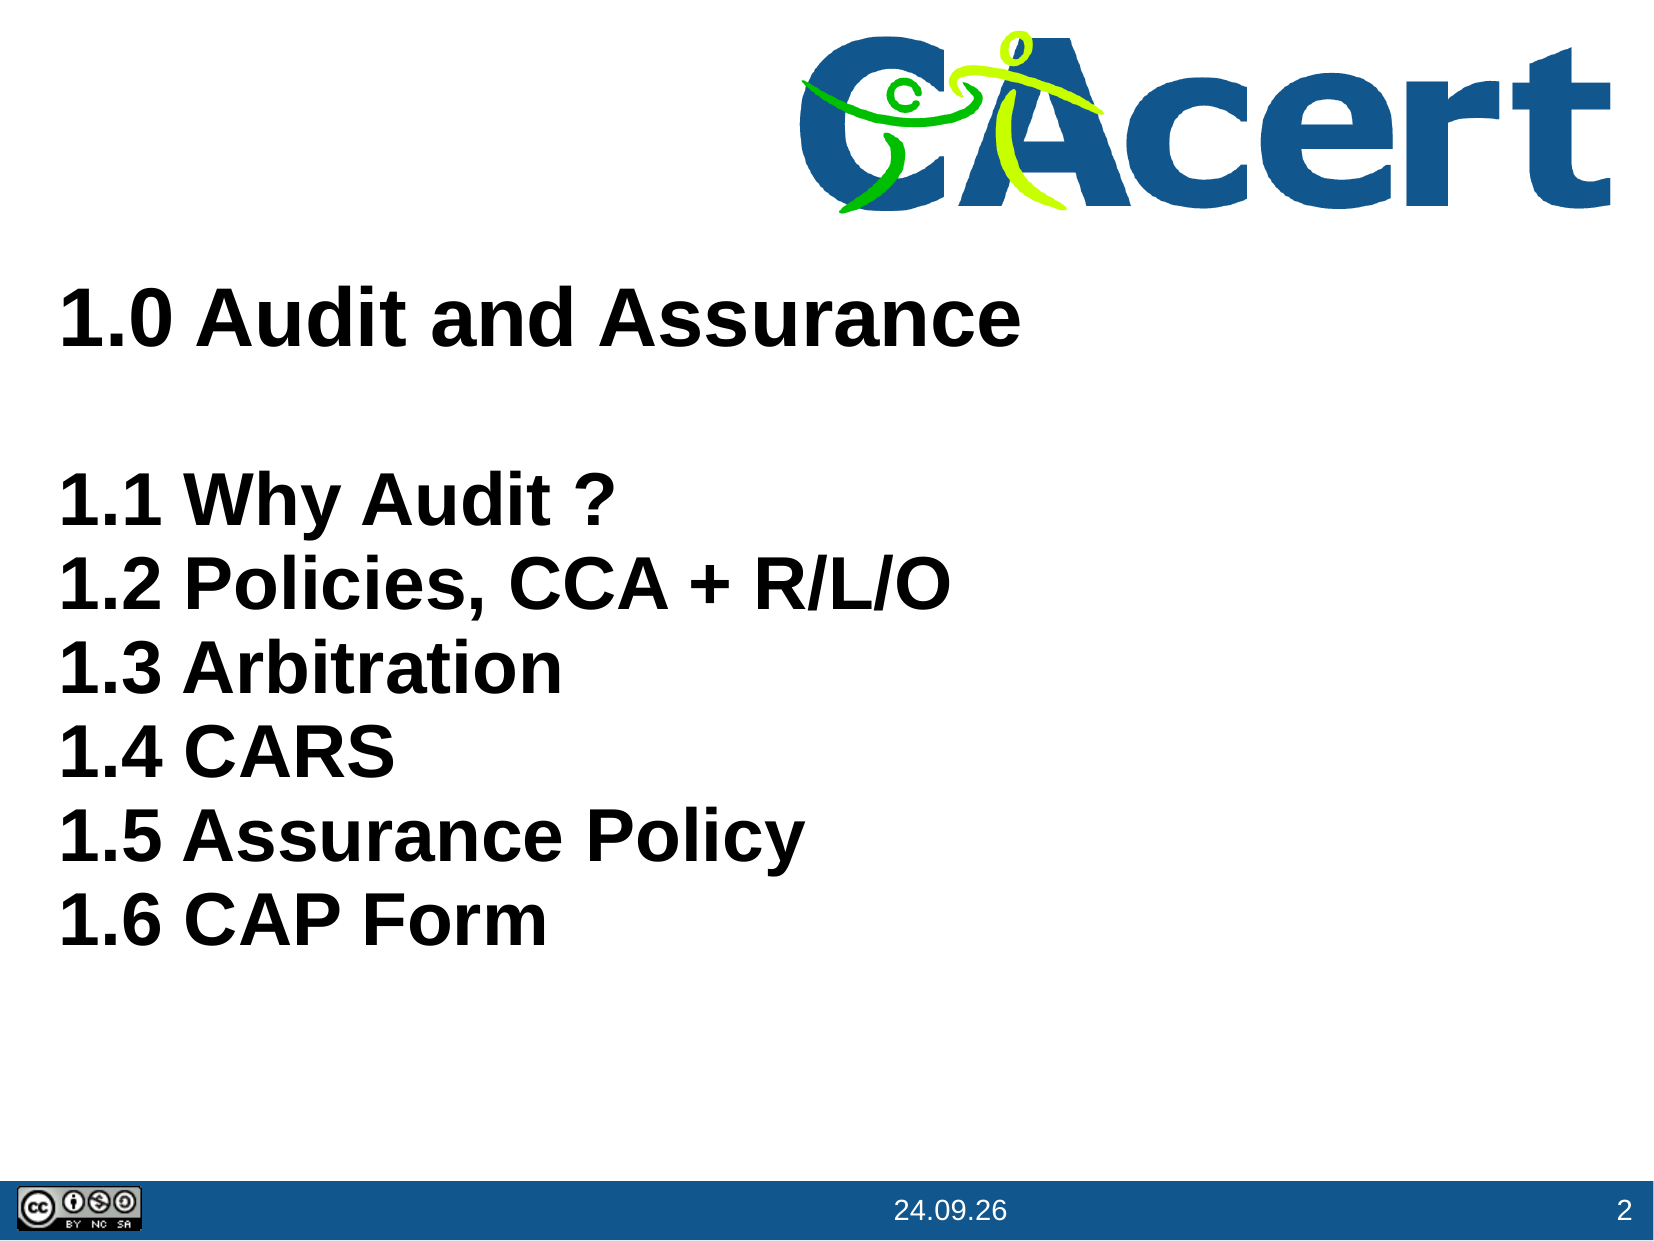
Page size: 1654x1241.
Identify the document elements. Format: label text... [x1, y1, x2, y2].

title 1.0 Audit and Assurance 1.1 Why Audit ? 1.2 Policies, CCA + R/L/O 1.3 Arbitration 1.4 CARS 1.5 Assurance Policy 1.6 CAP Form [59, 271, 1548, 1130]
picture [17, 1186, 142, 1231]
picture [797, 27, 1613, 215]
